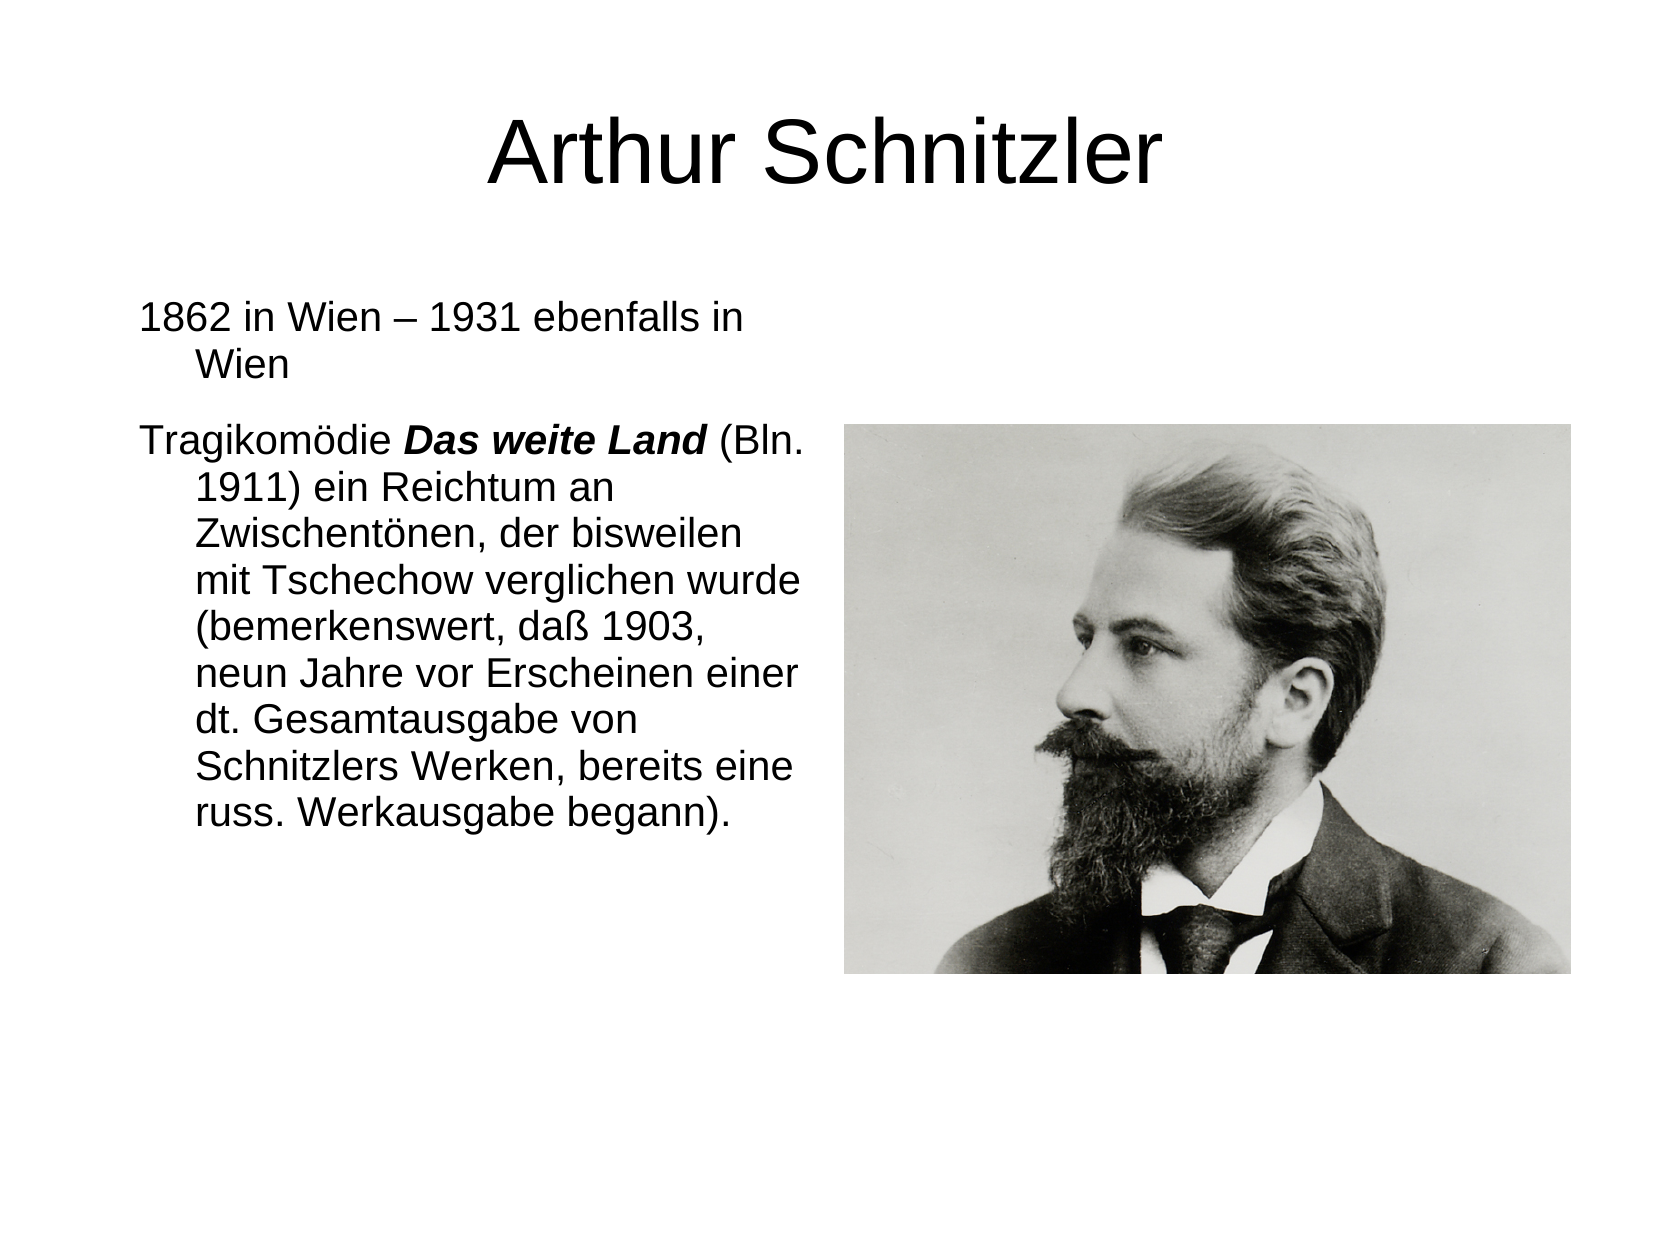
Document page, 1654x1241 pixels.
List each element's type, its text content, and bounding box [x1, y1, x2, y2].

title Arthur Schnitzler [82, 49, 1571, 256]
list 1862 in Wien – 1931 ebenfalls in Wien Tragikomödie Das weite Land (Bln. 1911) ein Reichtum an Zwischentönen, der bisweilen mit Tschechow verglichen wurde (bemerkenswert, daß 1903, neun Jahre vor Erscheinen einer dt. Gesamtausgabe von Schnitzlers Werken, bereits eine russ. Werkausgabe begann). [82, 290, 809, 1108]
picture [844, 424, 1571, 974]
